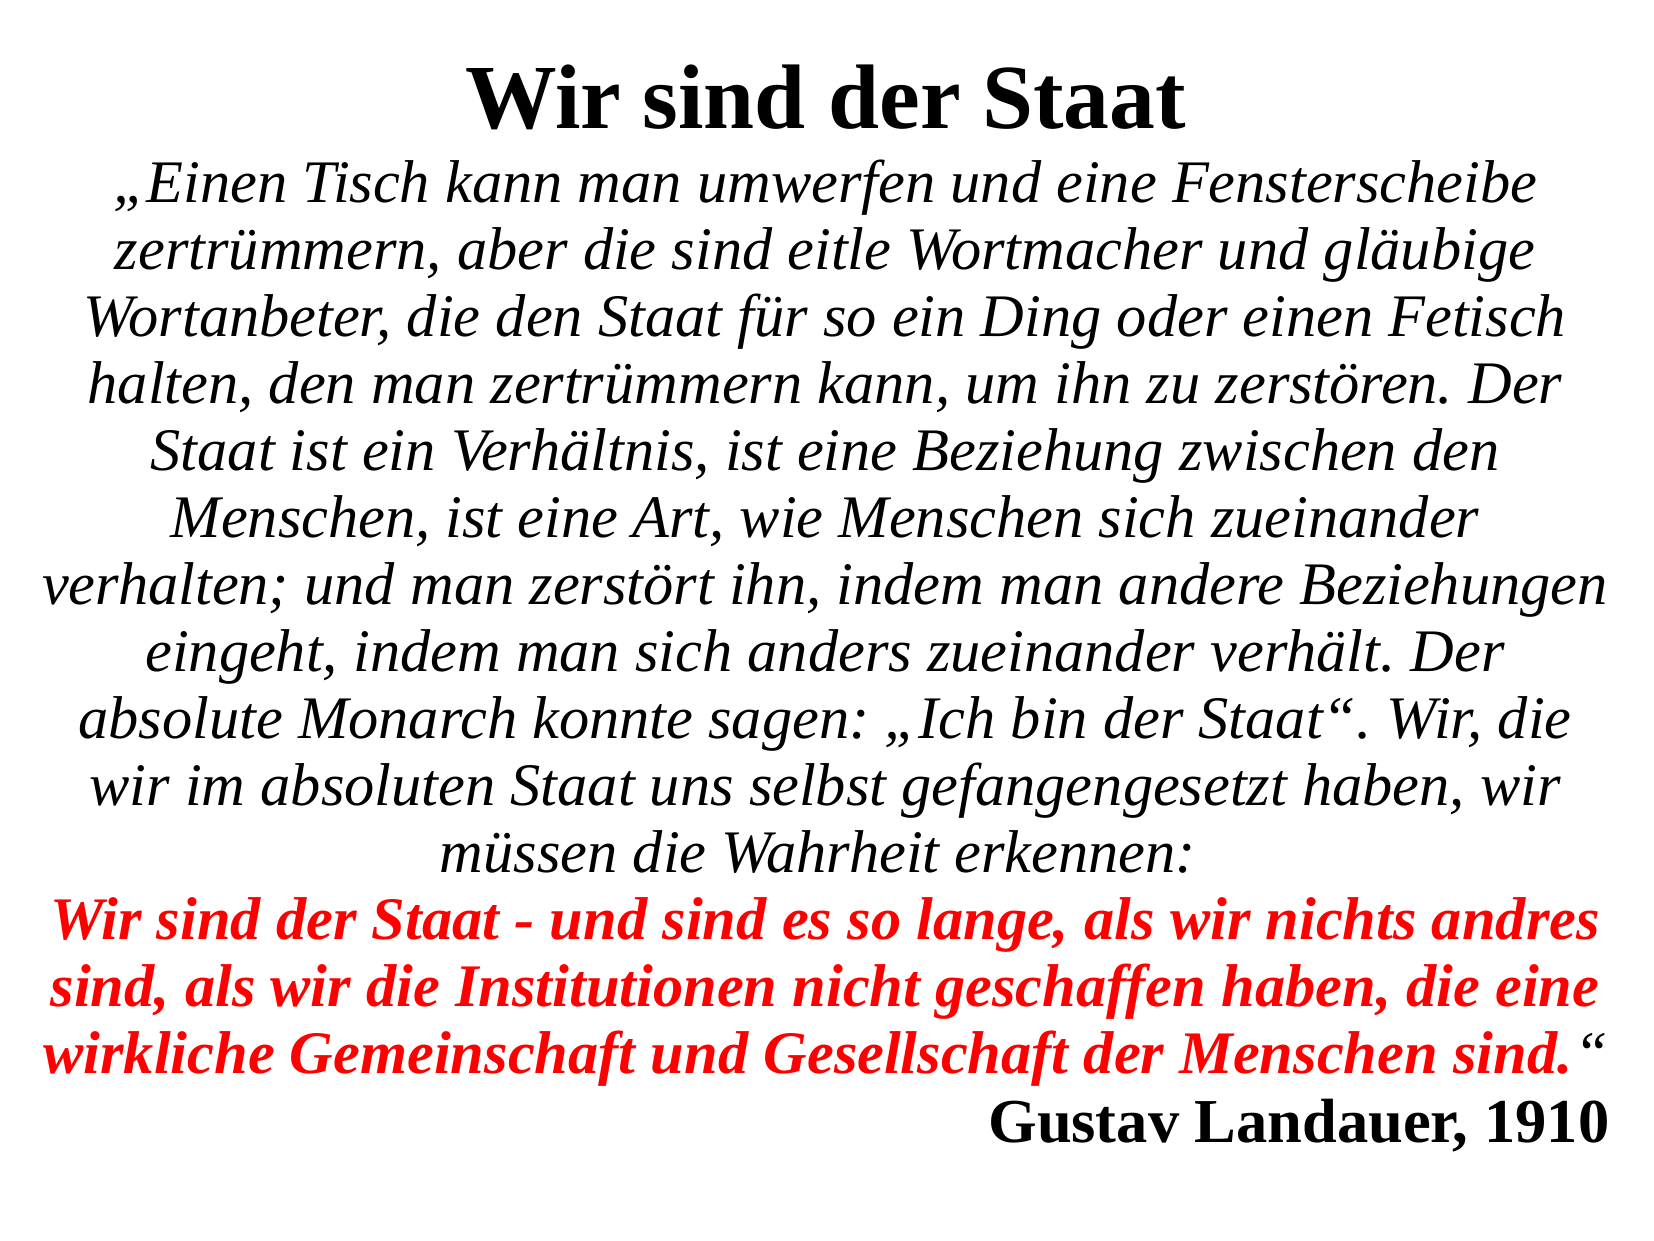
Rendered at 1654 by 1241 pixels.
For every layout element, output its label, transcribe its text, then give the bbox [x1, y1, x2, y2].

text_box Wir sind der Staat „Einen Tisch kann man umwerfen und eine Fensterscheibe zertrümmern, aber die sind eitle Wortmacher und gläubige Wortanbeter, die den Staat für so ein Ding oder einen Fetisch halten, den man zertrümmern kann, um ihn zu zerstören. Der Staat ist ein Verhältnis, ist eine Beziehung zwischen den Menschen, ist eine Art, wie Menschen sich zueinander verhalten; und man zerstört ihn, indem man andere Beziehungen eingeht, indem man sich anders zueinander verhält. Der absolute Monarch konnte sagen: „Ich bin der Staat“. Wir, die wir im absoluten Staat uns selbst gefangengesetzt haben, wir müssen die Wahrheit erkennen: Wir sind der Staat - und sind es so lange, als wir nichts andres sind, als wir die Institutionen nicht geschaffen haben, die eine wirkliche Gemeinschaft und Gesellschaft der Menschen sind.“ Gustav Landauer, 1910 [27, 39, 1626, 1199]
